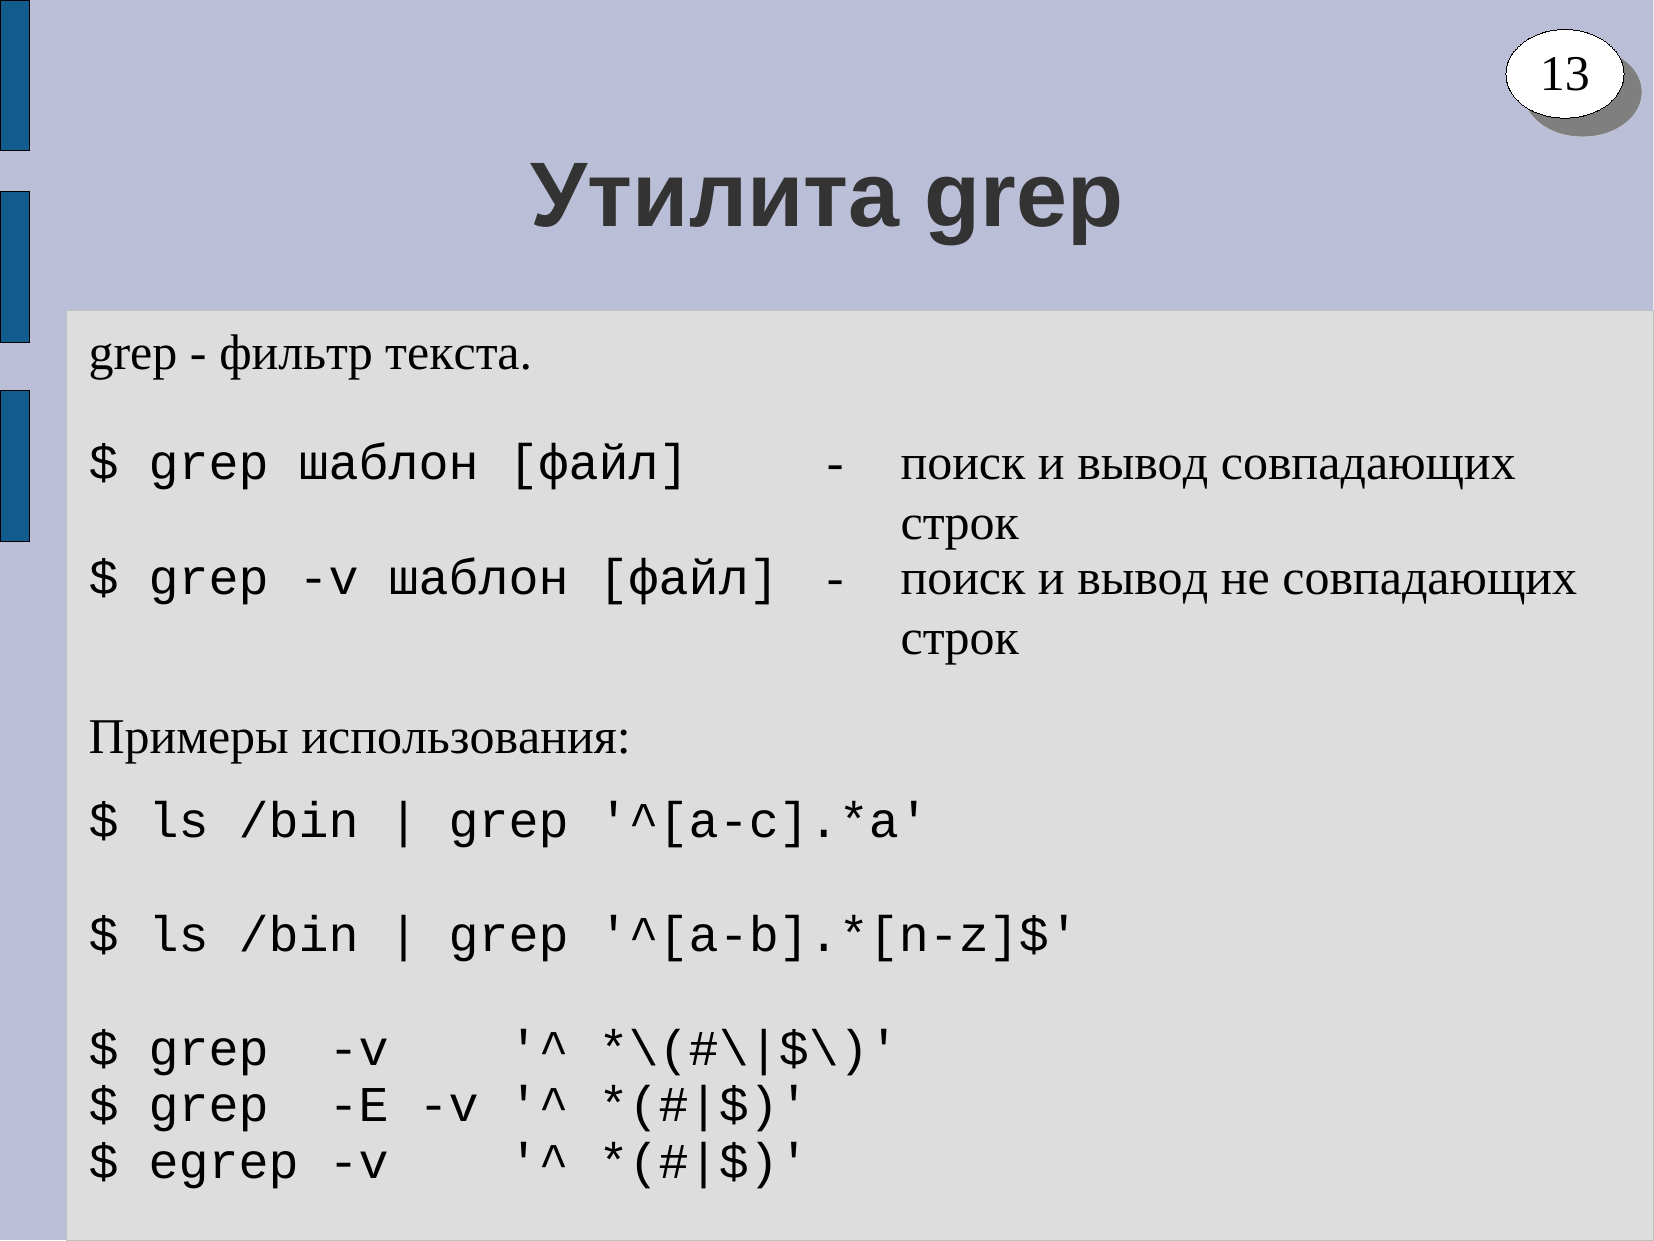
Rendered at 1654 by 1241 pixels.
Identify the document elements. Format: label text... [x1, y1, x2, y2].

text_box grep - фильтр текста. $ grep шаблон [файл] - поиск и вывод совпадающих строк $ grep -v шаблон [файл] - поиск и вывод не совпадающих строк [88, 324, 1595, 666]
text_box 13 [1505, 29, 1625, 119]
text_box Примеры использования: $ ls /bin | grep '^[a-c].*a' $ ls /bin | grep '^[a-b].*[n-z]$' $ grep -v '^ *\(#\|$\)' $ grep -E -v '^ *(#|$)' $ egrep -v '^ *(#|$)' [88, 708, 1079, 1194]
title Утилита grep [121, 91, 1534, 299]
